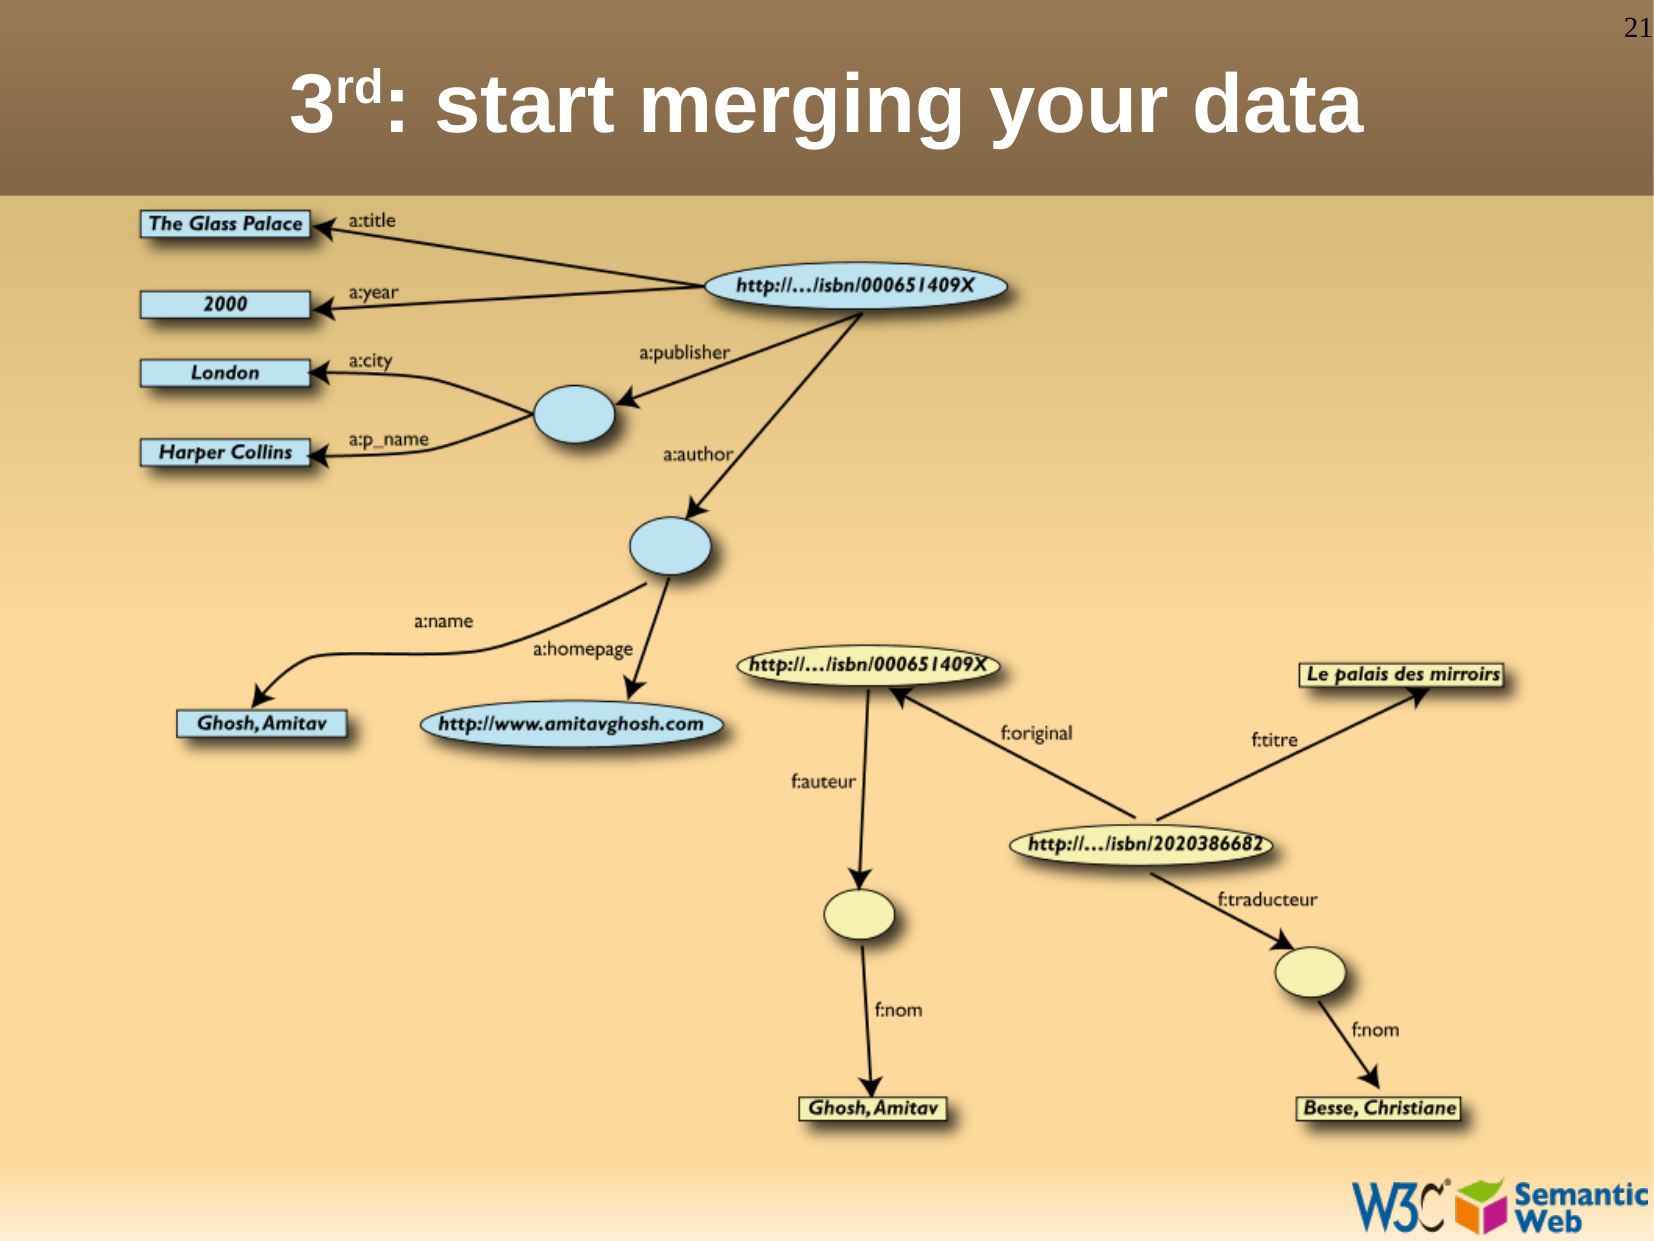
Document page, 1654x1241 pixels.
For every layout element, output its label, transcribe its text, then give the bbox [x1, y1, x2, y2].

title 3rd: start merging your data [0, 0, 1654, 208]
picture [0, 199, 1654, 1241]
